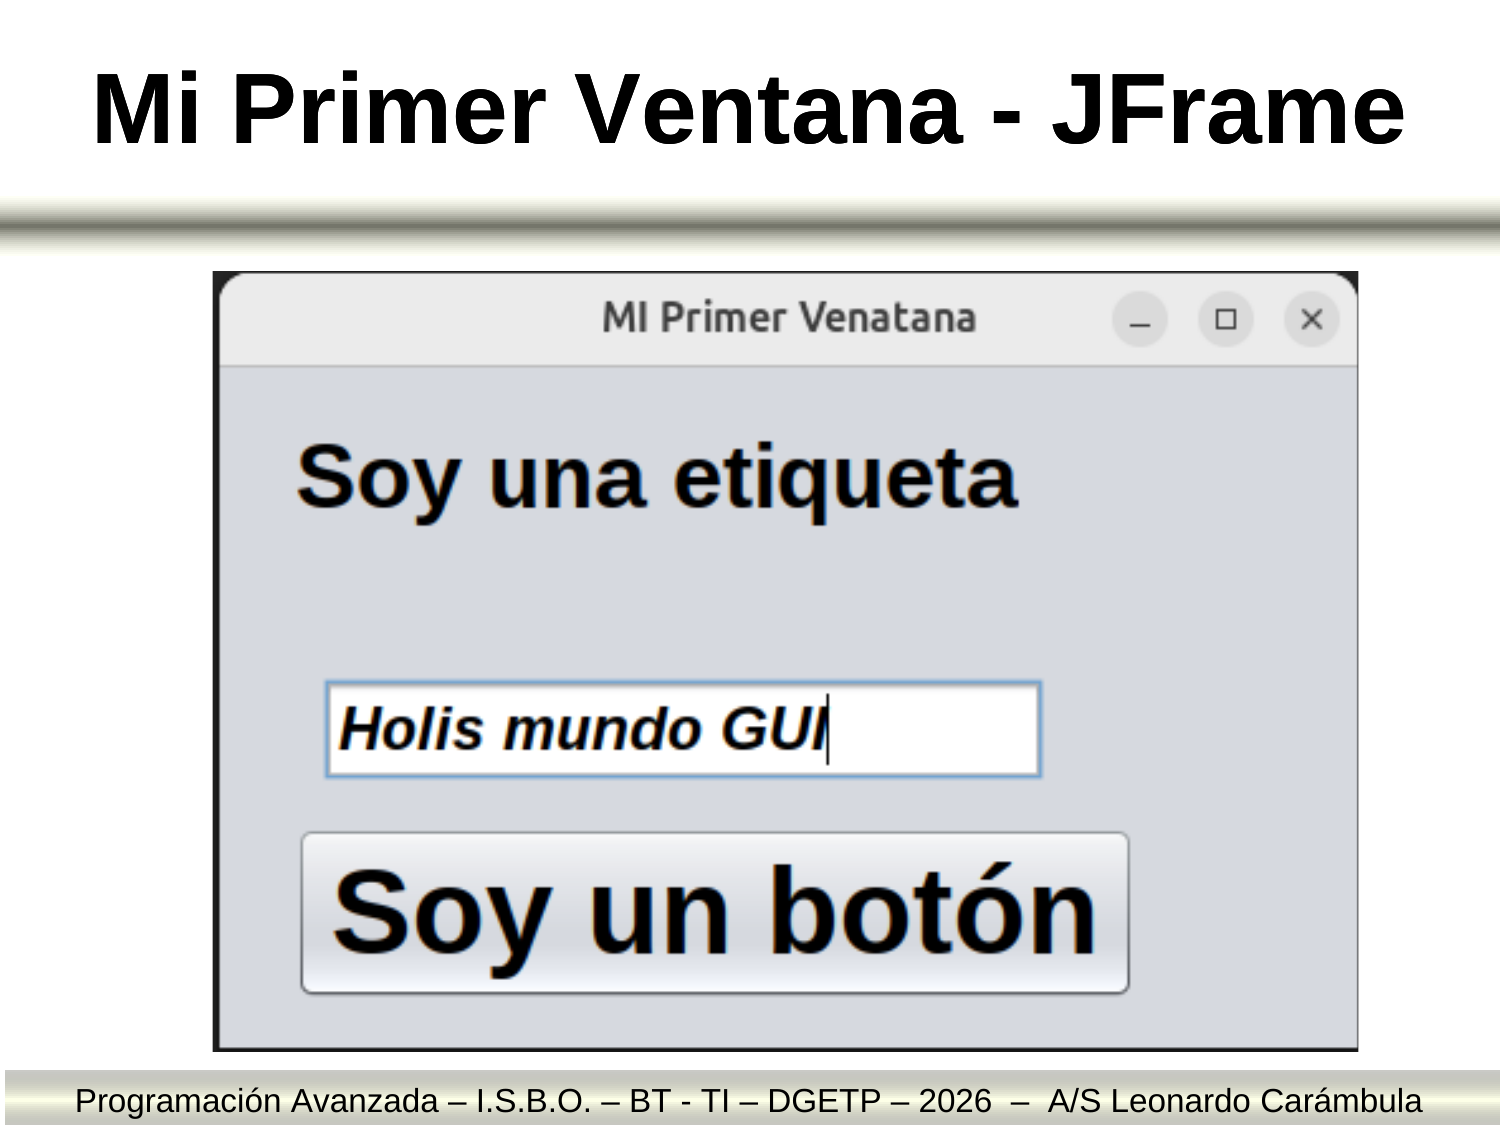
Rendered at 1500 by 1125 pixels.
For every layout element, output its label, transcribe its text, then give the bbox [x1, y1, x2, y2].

title Mi Primer Ventana - JFrame [0, 9, 1500, 198]
picture [212, 271, 1359, 1052]
